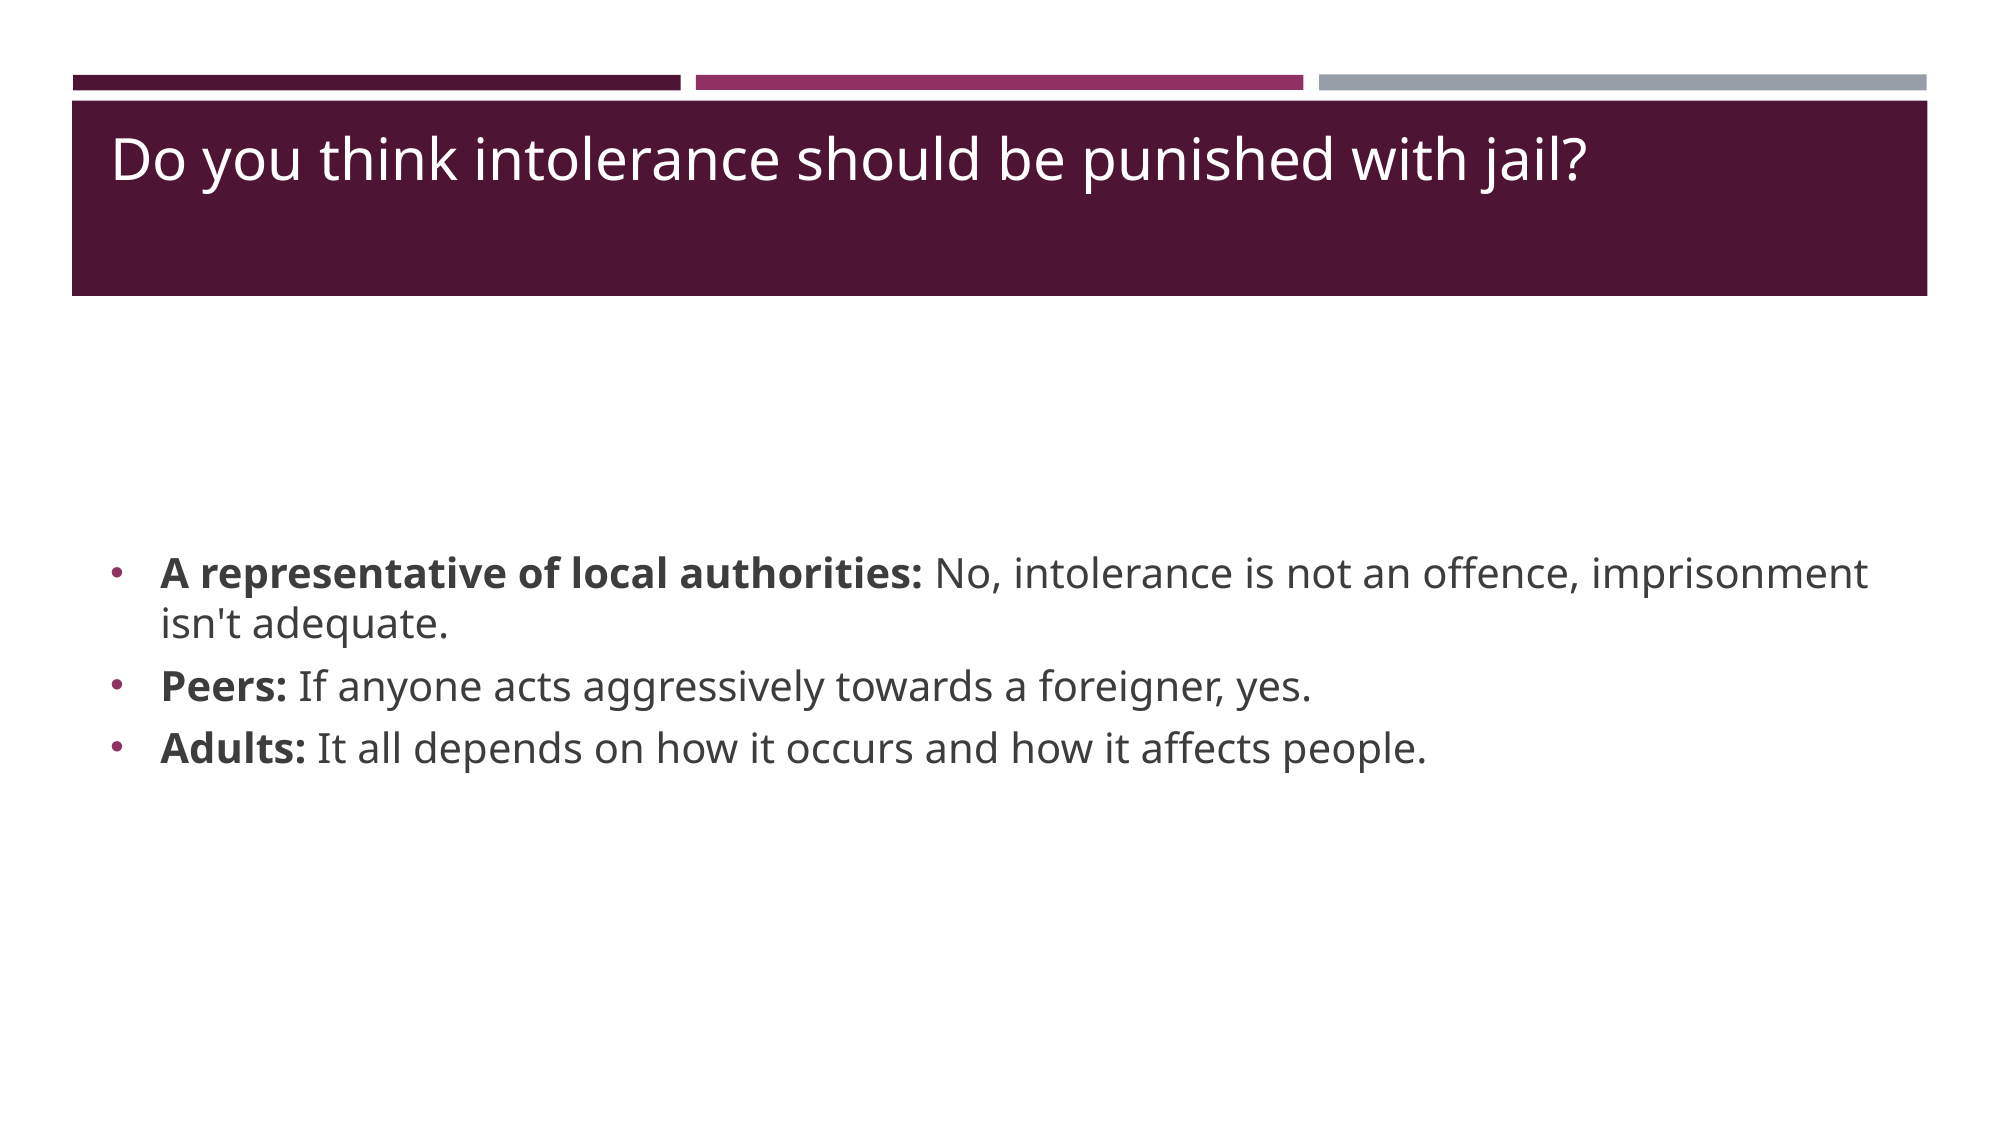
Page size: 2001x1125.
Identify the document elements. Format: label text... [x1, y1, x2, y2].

list A representative of local authorities: No, intolerance is not an offence, imprisonment isn't adequate. Peers: If anyone acts aggressively towards a foreigner, yes. Adults: It all depends on how it occurs and how it affects people. [95, 357, 1905, 962]
title Do you think intolerance should be punished with jail? [95, 115, 1905, 282]
